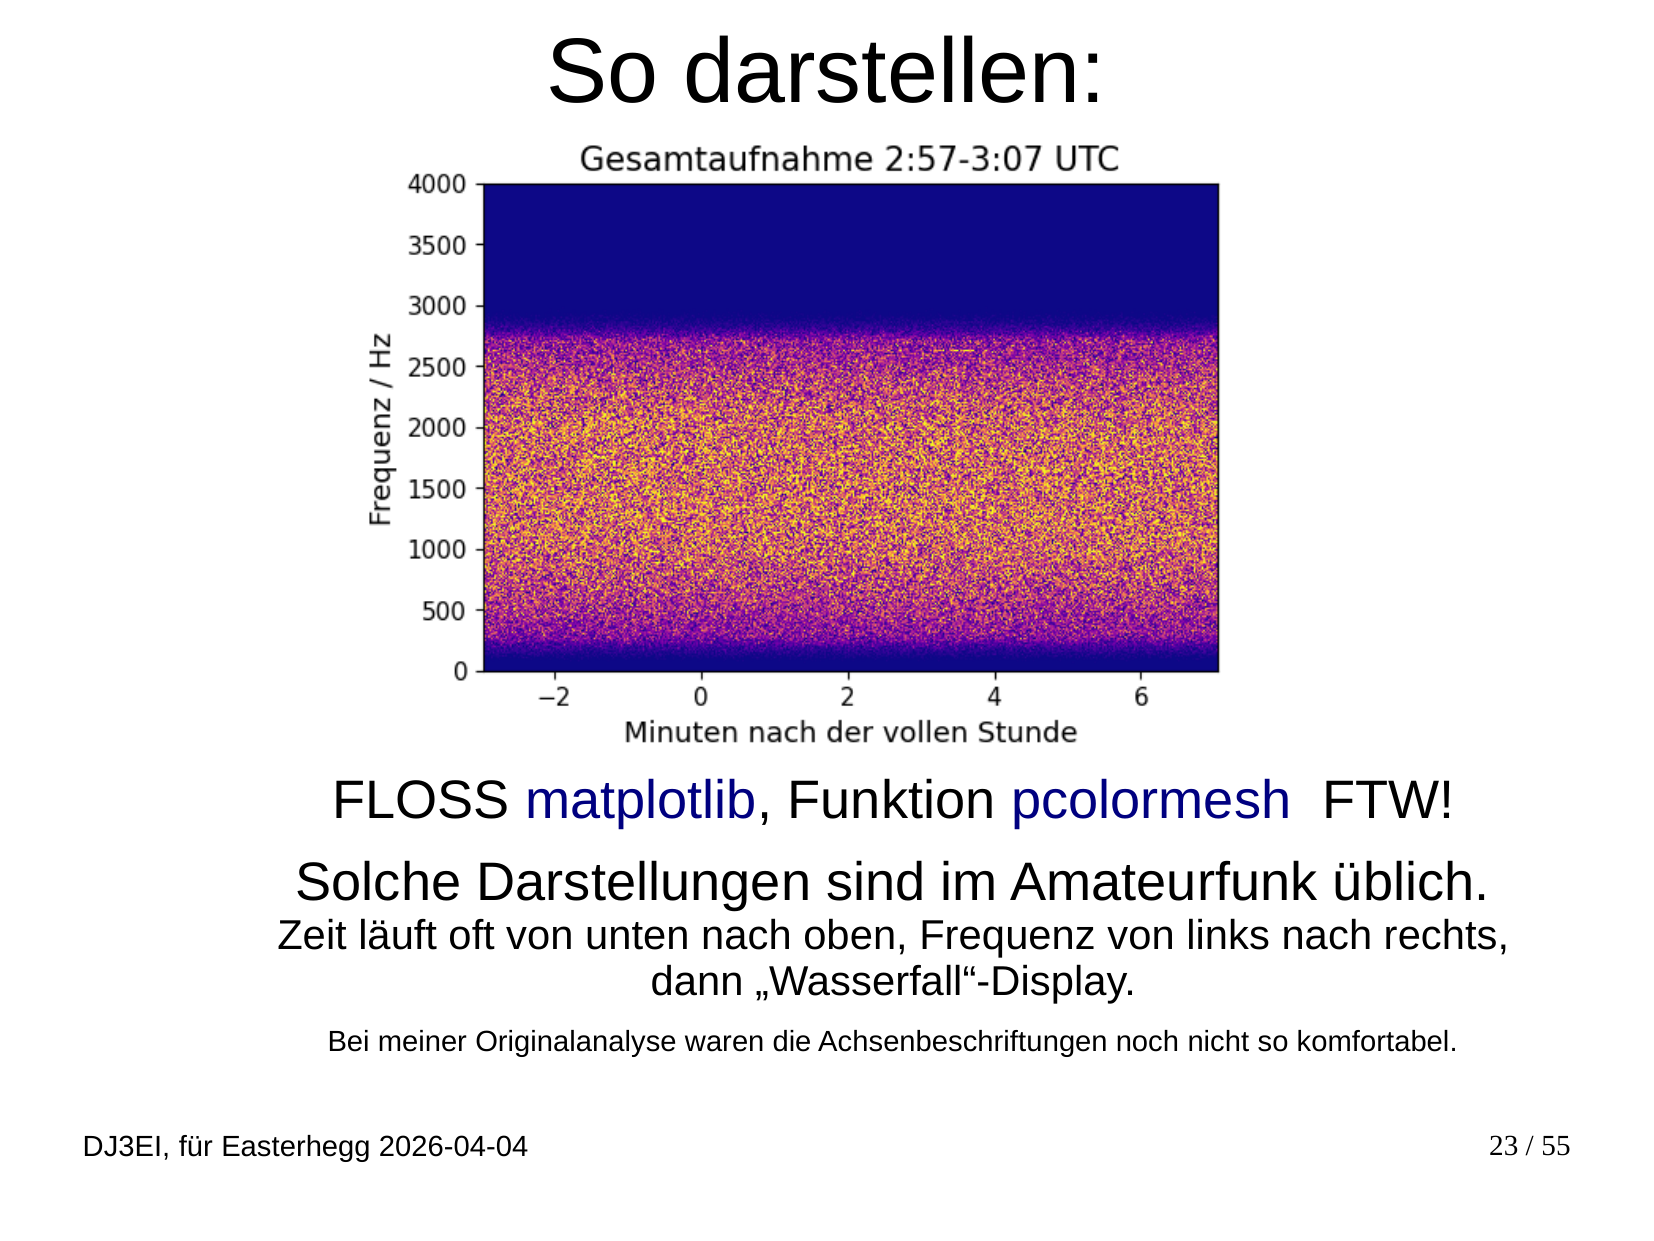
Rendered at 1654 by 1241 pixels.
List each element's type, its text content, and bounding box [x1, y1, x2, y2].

picture [354, 130, 1232, 763]
title So darstellen: [82, 0, 1571, 143]
text_box FLOSS matplotlib, Funktion pcolormesh FTW! Solche Darstellungen sind im Amateurfunk üblich. Zeit läuft oft von unten nach oben, Frequenz von links nach rechts, dann „Wasserfall“-Display. Bei meiner Originalanalyse waren die Achsenbeschriftungen noch nicht so komfortabel. [256, 762, 1531, 1115]
